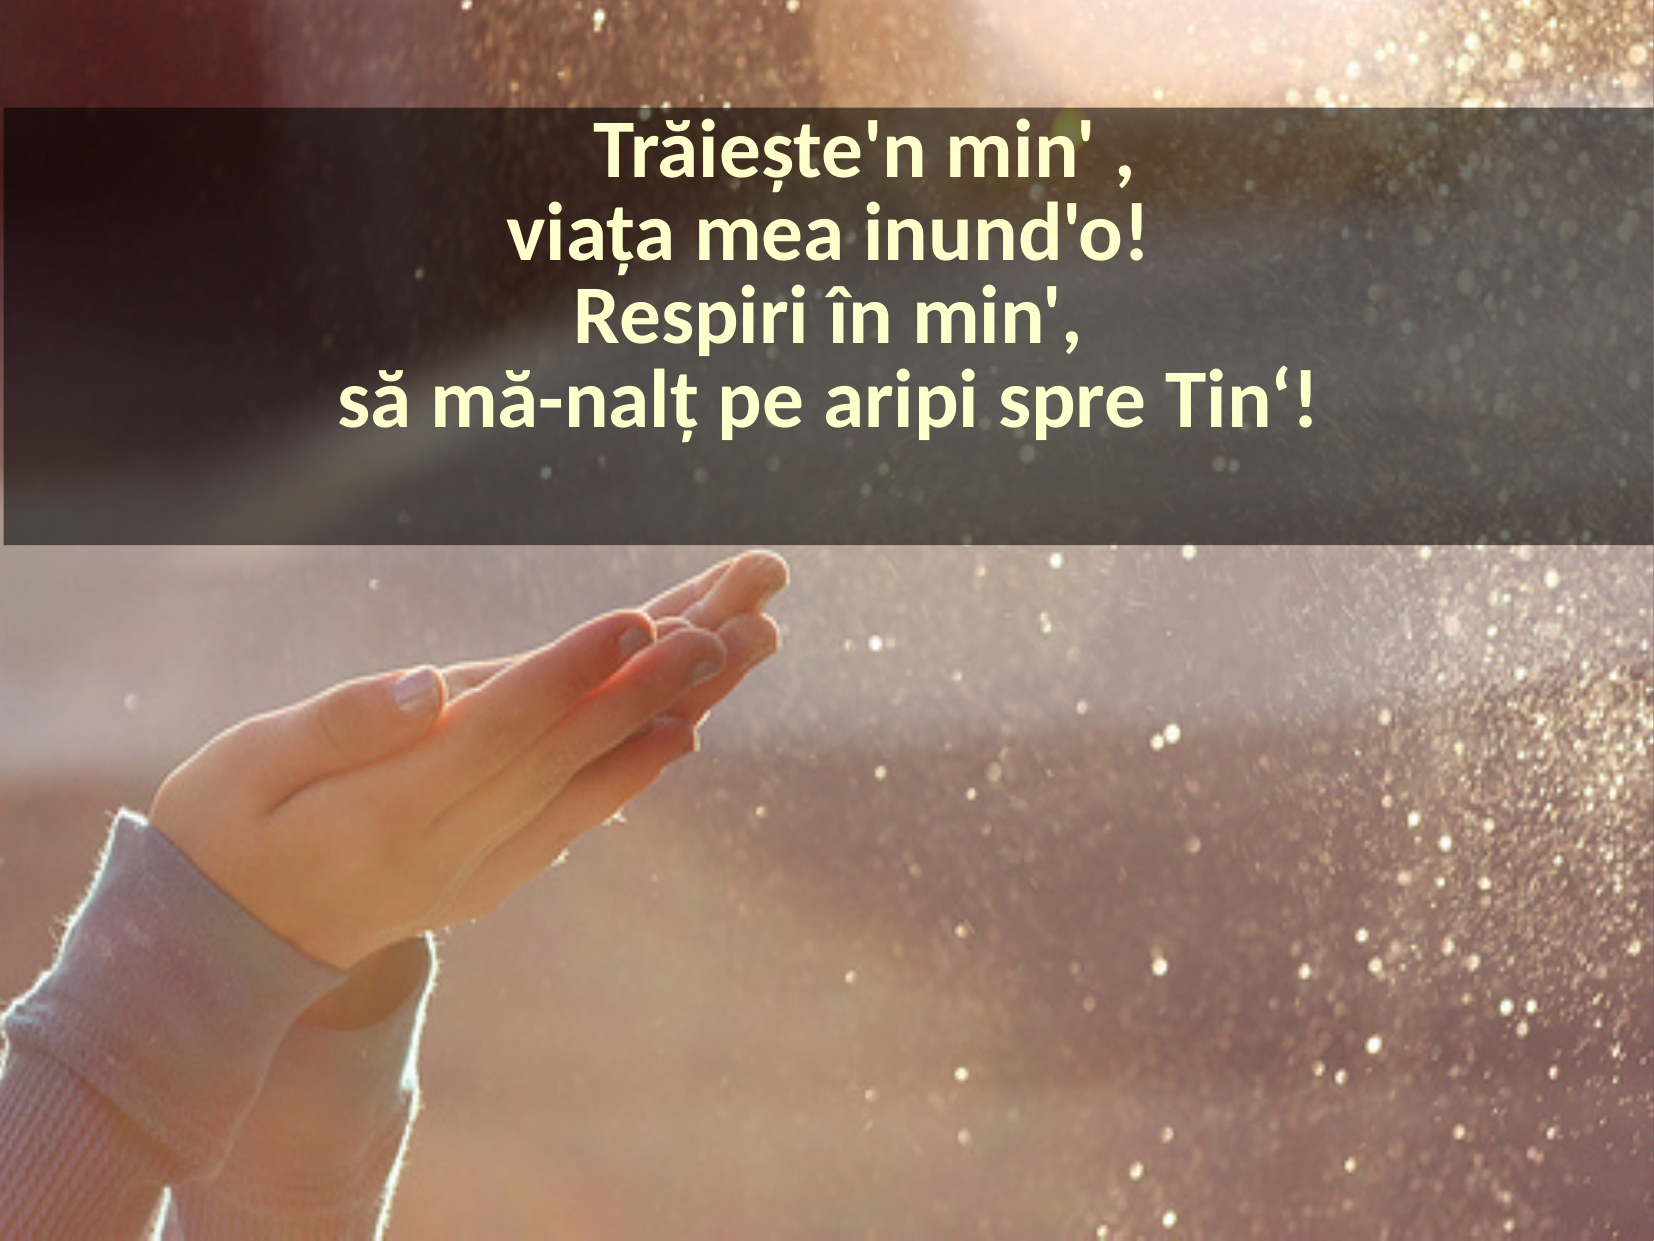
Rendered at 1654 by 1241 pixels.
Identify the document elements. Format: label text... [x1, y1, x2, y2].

text_box Trăieşte'n min' , viaţa mea inund'o! Respiri în min', să mă-nalţ pe aripi spre Tin‘! [3, 107, 1654, 546]
picture [0, 0, 1654, 1241]
